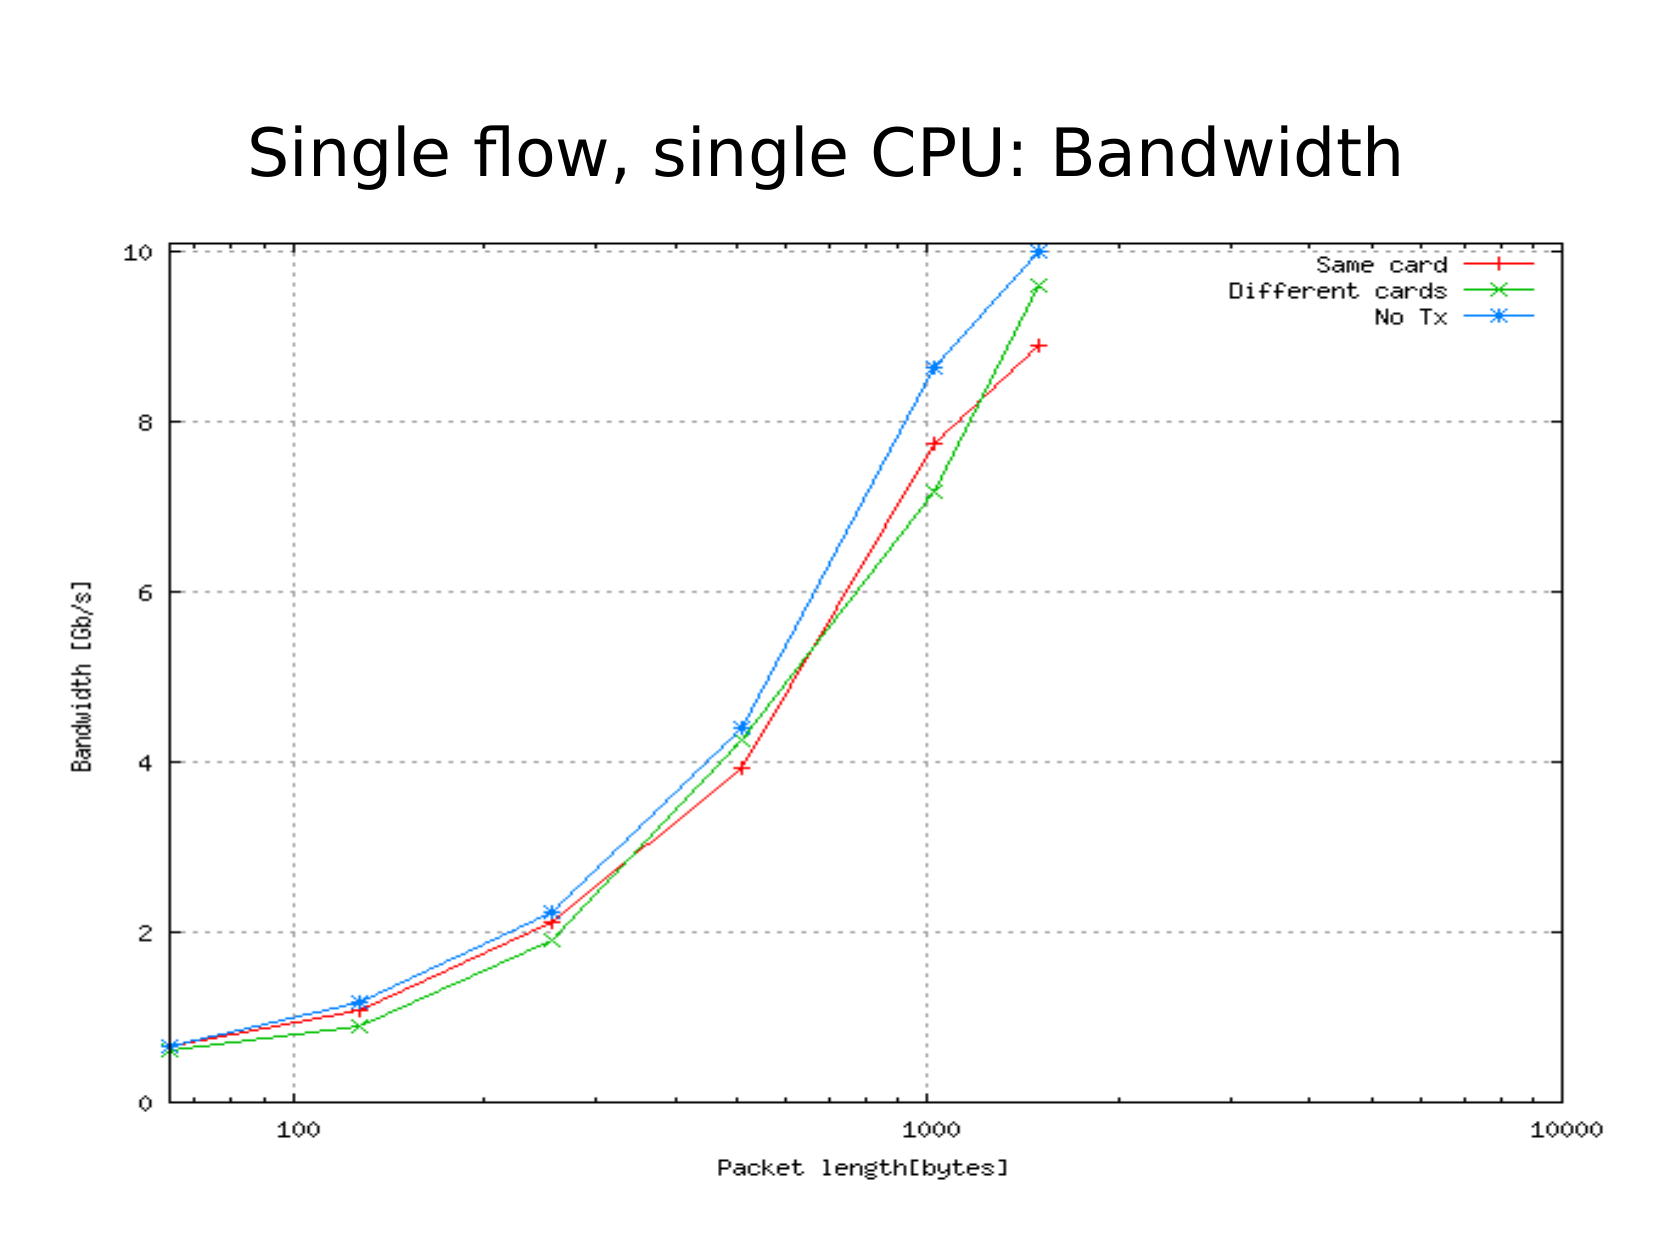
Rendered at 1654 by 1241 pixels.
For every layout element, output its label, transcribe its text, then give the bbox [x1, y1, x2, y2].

title Single flow, single CPU: Bandwidth [82, 56, 1571, 221]
picture [50, 221, 1608, 1183]
